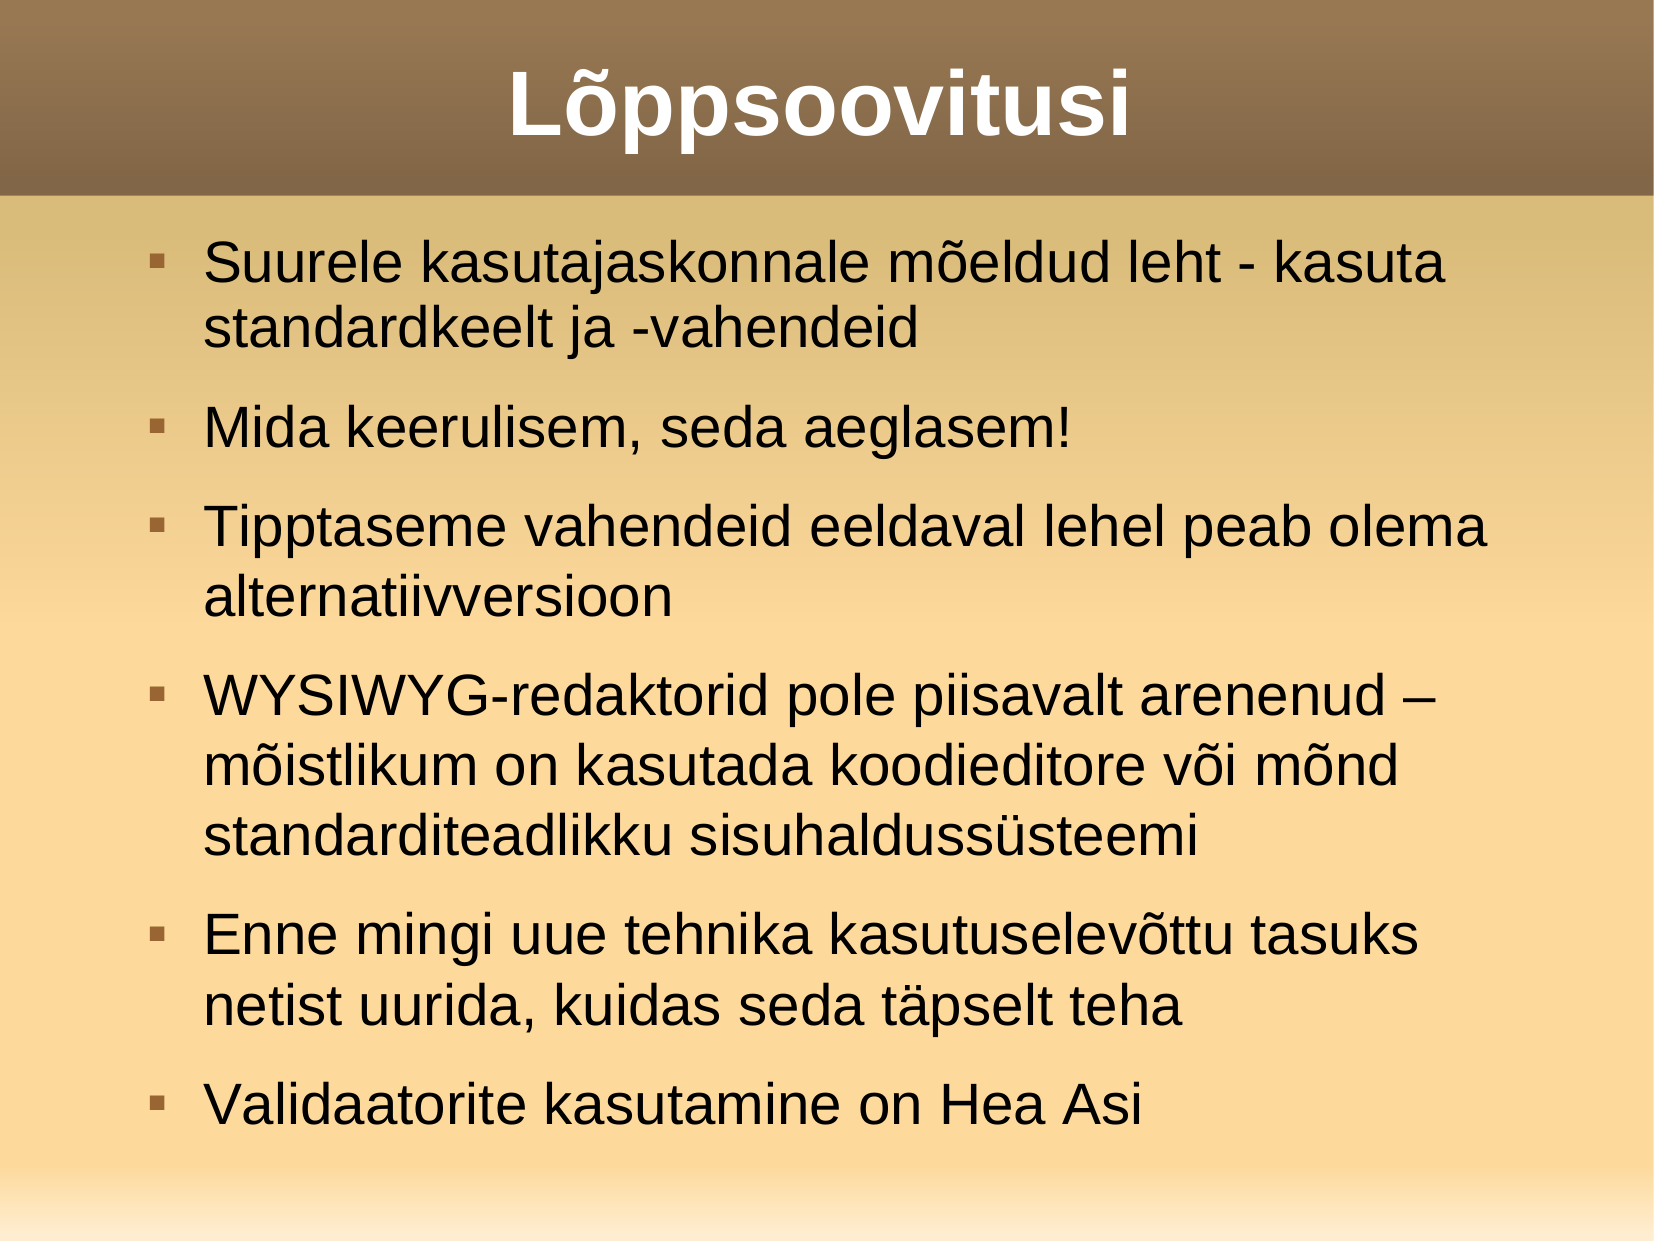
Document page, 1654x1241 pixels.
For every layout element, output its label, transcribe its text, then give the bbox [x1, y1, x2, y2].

picture [0, 0, 1654, 1241]
list Suurele kasutajaskonnale mõeldud leht - kasuta standardkeelt ja -vahendeid Mida keerulisem, seda aeglasem! Tipptaseme vahendeid eeldaval lehel peab olema alternatiivversioon WYSIWYG-redaktorid pole piisavalt arenenud – mõistlikum on kasutada koodieditore või mõnd standarditeadlikku sisuhaldussüsteemi Enne mingi uue tehnika kasutuselevõttu tasuks netist uurida, kuidas seda täpselt teha Validaatorite kasutamine on Hea Asi [132, 228, 1543, 1136]
title Lõppsoovitusi [76, 0, 1565, 208]
